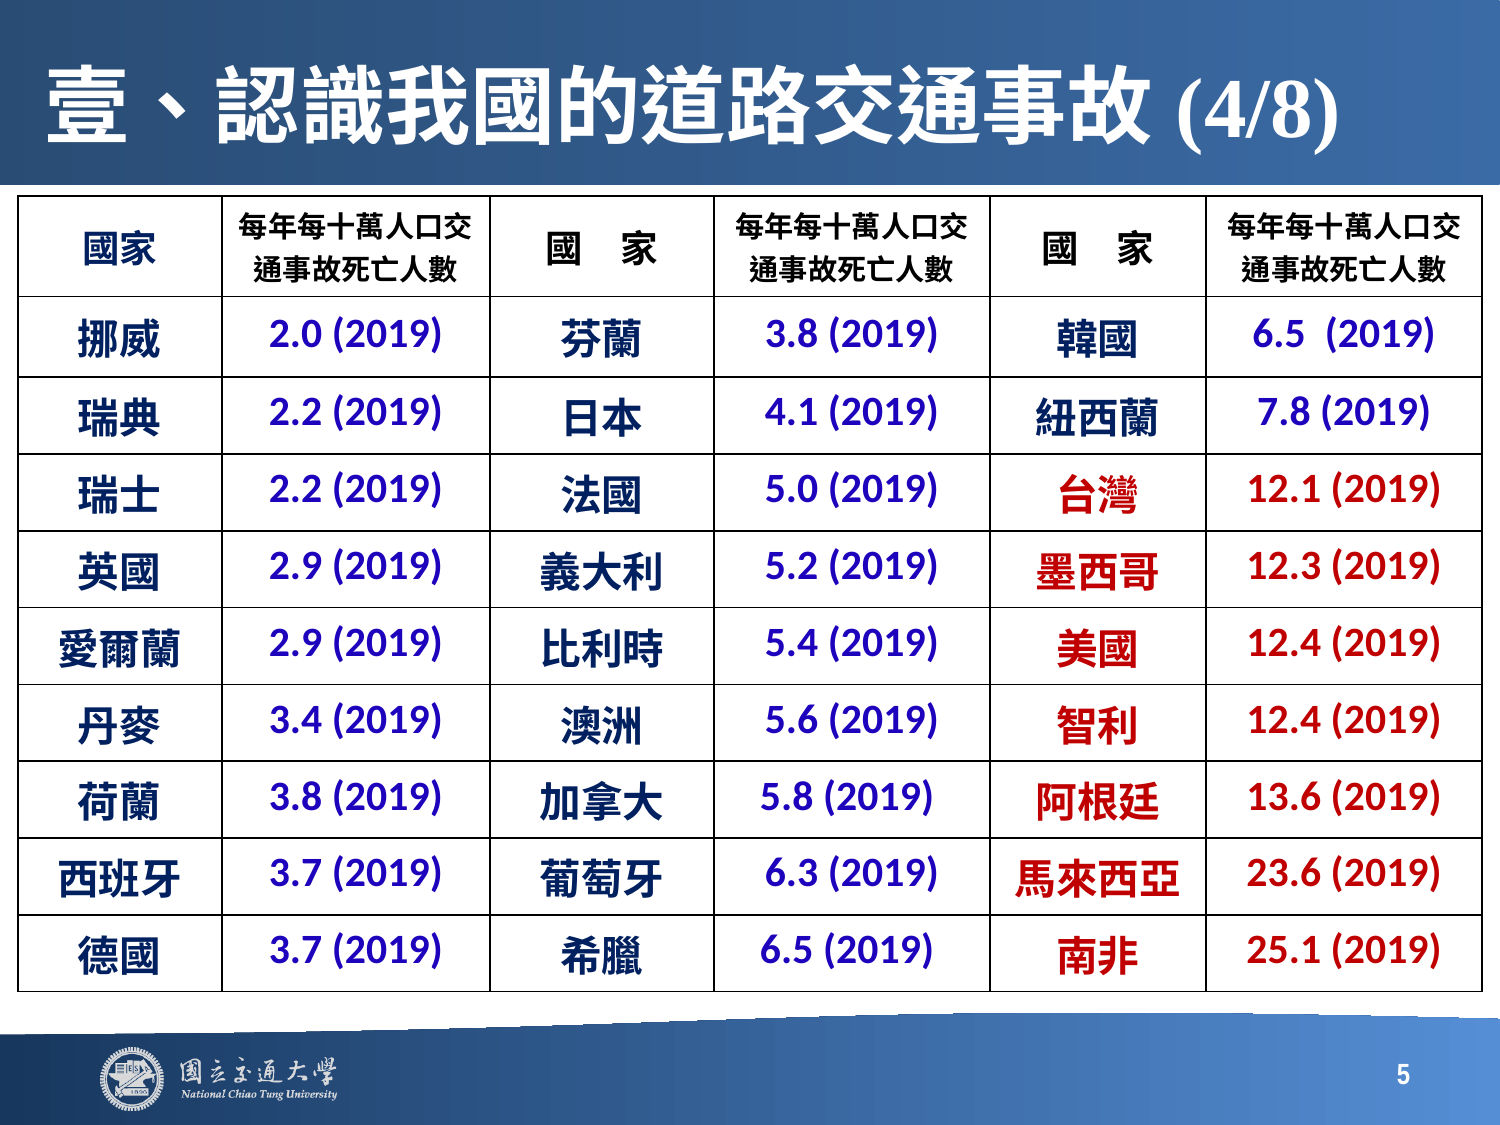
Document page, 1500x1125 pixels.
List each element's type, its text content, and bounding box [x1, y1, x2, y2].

table_cell 5.2 (2019) [715, 532, 989, 607]
table_cell 5.4 (2019) [715, 608, 989, 684]
table_cell 墨西哥 [991, 532, 1205, 607]
table_cell 3.8 (2019) [223, 762, 489, 837]
table_cell 2.2 (2019) [223, 378, 489, 453]
table_cell 6.5 (2019) [715, 916, 989, 991]
table_cell 德國 [19, 916, 221, 991]
table_cell 5.6 (2019) [715, 685, 989, 760]
table_cell 12.1 (2019) [1207, 455, 1481, 530]
table_cell 23.6 (2019) [1207, 839, 1481, 914]
table_cell 韓國 [991, 297, 1205, 376]
table_cell 12.4 (2019) [1207, 608, 1481, 684]
title 壹、認識我國的道路交通事故(4/8) [29, 31, 1483, 171]
table_cell 葡萄牙 [491, 839, 713, 914]
table_cell 阿根廷 [991, 762, 1205, 837]
table_cell 台灣 [991, 455, 1205, 530]
table_cell 2.9 (2019) [223, 608, 489, 684]
table_cell 12.3 (2019) [1207, 532, 1481, 607]
table_cell 3.7 (2019) [223, 839, 489, 914]
table_cell 丹麥 [19, 685, 221, 760]
table_cell 澳洲 [491, 685, 713, 760]
table_cell 瑞典 [19, 378, 221, 453]
table_header 國 家 [491, 197, 713, 296]
table_cell 智利 [991, 685, 1205, 760]
table_cell 7.8 (2019) [1207, 378, 1481, 453]
table_cell 日本 [491, 378, 713, 453]
table_cell 希臘 [491, 916, 713, 991]
table_header 每年每十萬人口交通事故死亡人數 [715, 197, 989, 296]
table_cell 義大利 [491, 532, 713, 607]
table_cell 挪威 [19, 297, 221, 376]
table_cell 5.0 (2019) [715, 455, 989, 530]
table_cell 6.3 (2019) [715, 839, 989, 914]
table_cell 3.7 (2019) [223, 916, 489, 991]
table_cell 芬蘭 [491, 297, 713, 376]
table_cell 25.1 (2019) [1207, 916, 1481, 991]
table_cell 紐西蘭 [991, 378, 1205, 453]
table_cell 5.8 (2019) [715, 762, 989, 837]
table_cell 3.4 (2019) [223, 685, 489, 760]
table_cell 愛爾蘭 [19, 608, 221, 684]
table_cell 12.4 (2019) [1207, 685, 1481, 760]
table_header 國家 [19, 197, 221, 296]
table_cell 3.8 (2019) [715, 297, 989, 376]
table_cell 馬來西亞 [991, 839, 1205, 914]
table_header 每年每十萬人口交通事故死亡人數 [223, 197, 489, 296]
table_header 每年每十萬人口交通事故死亡人數 [1207, 197, 1481, 296]
table_cell 2.9 (2019) [223, 532, 489, 607]
table_cell 南非 [991, 916, 1205, 991]
table_cell 瑞士 [19, 455, 221, 530]
table_cell 比利時 [491, 608, 713, 684]
table_cell 13.6 (2019) [1207, 762, 1481, 837]
table_cell 加拿大 [491, 762, 713, 837]
table_cell 荷蘭 [19, 762, 221, 837]
table_cell 2.2 (2019) [223, 455, 489, 530]
table_cell 2.0 (2019) [223, 297, 489, 376]
table_cell 法國 [491, 455, 713, 530]
table_header 國 家 [991, 197, 1205, 296]
slide_number <編號> [1074, 1042, 1425, 1103]
table_cell 西班牙 [19, 839, 221, 914]
table_cell 英國 [19, 532, 221, 607]
table_cell 4.1 (2019) [715, 378, 989, 453]
table_cell 美國 [991, 608, 1205, 684]
table_cell 6.5 (2019) [1207, 297, 1481, 376]
